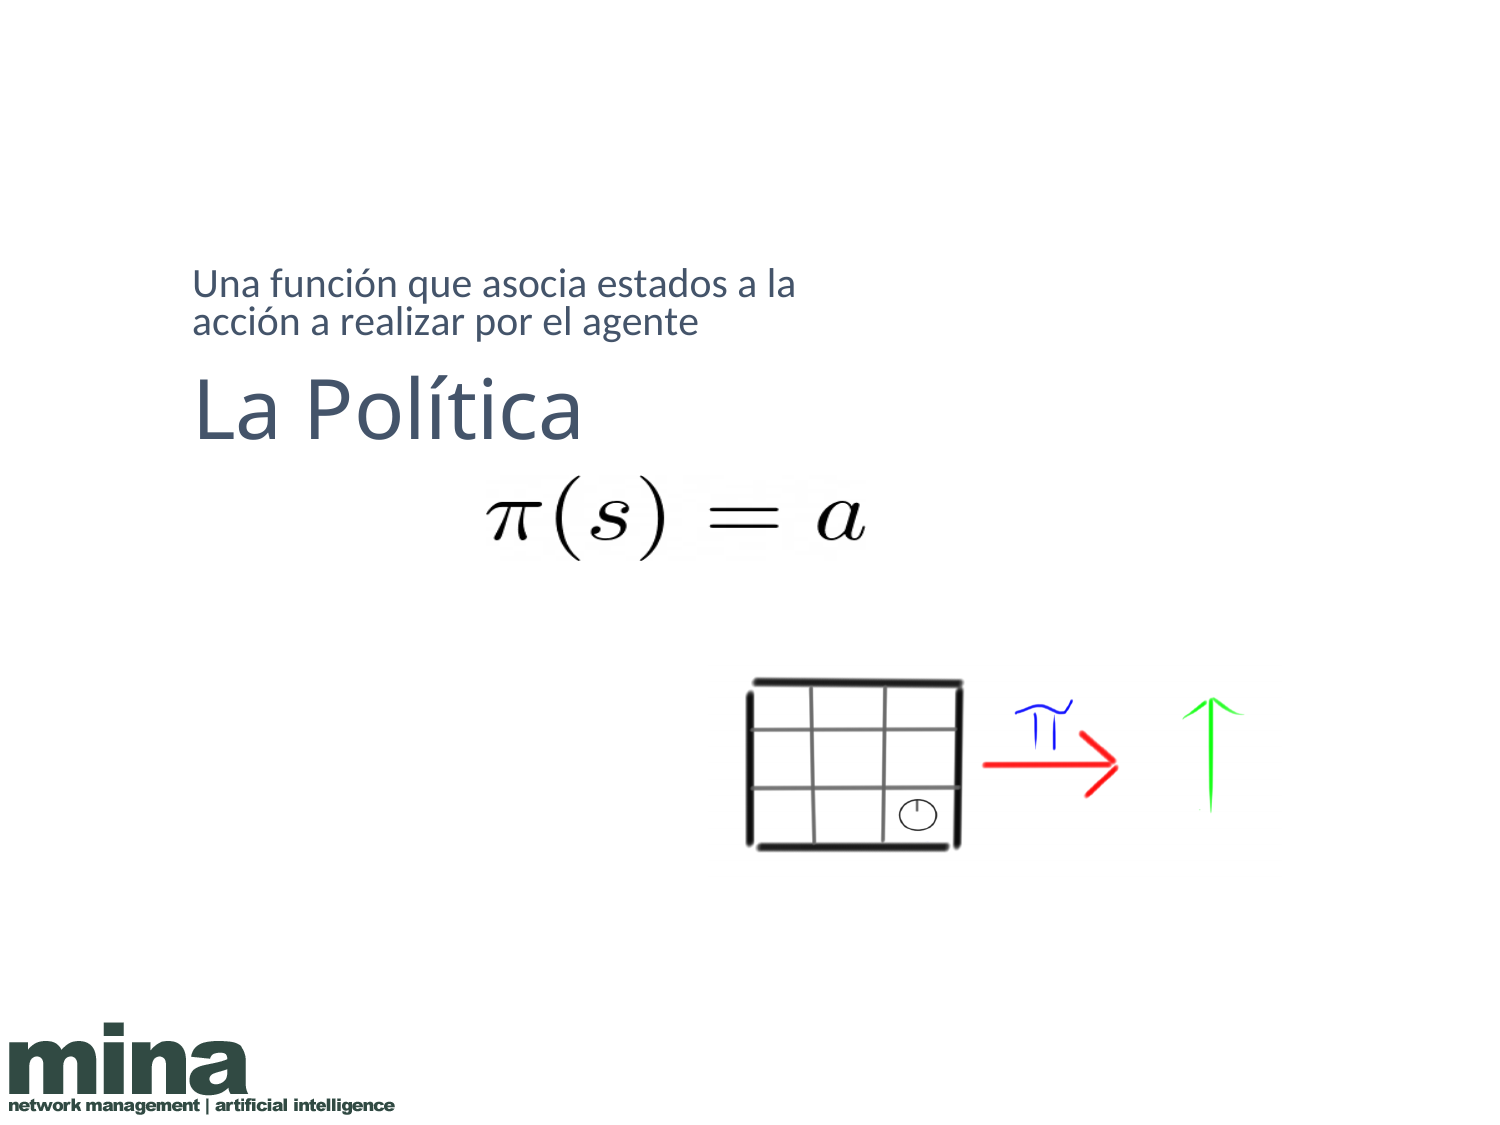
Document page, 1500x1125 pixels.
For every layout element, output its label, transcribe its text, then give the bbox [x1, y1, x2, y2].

text_box Una función que asocia estados a la acción a realizar por el agente [177, 254, 842, 351]
picture [708, 649, 1282, 877]
title La Política [177, 351, 842, 500]
picture [0, 1016, 402, 1119]
picture [486, 475, 866, 562]
